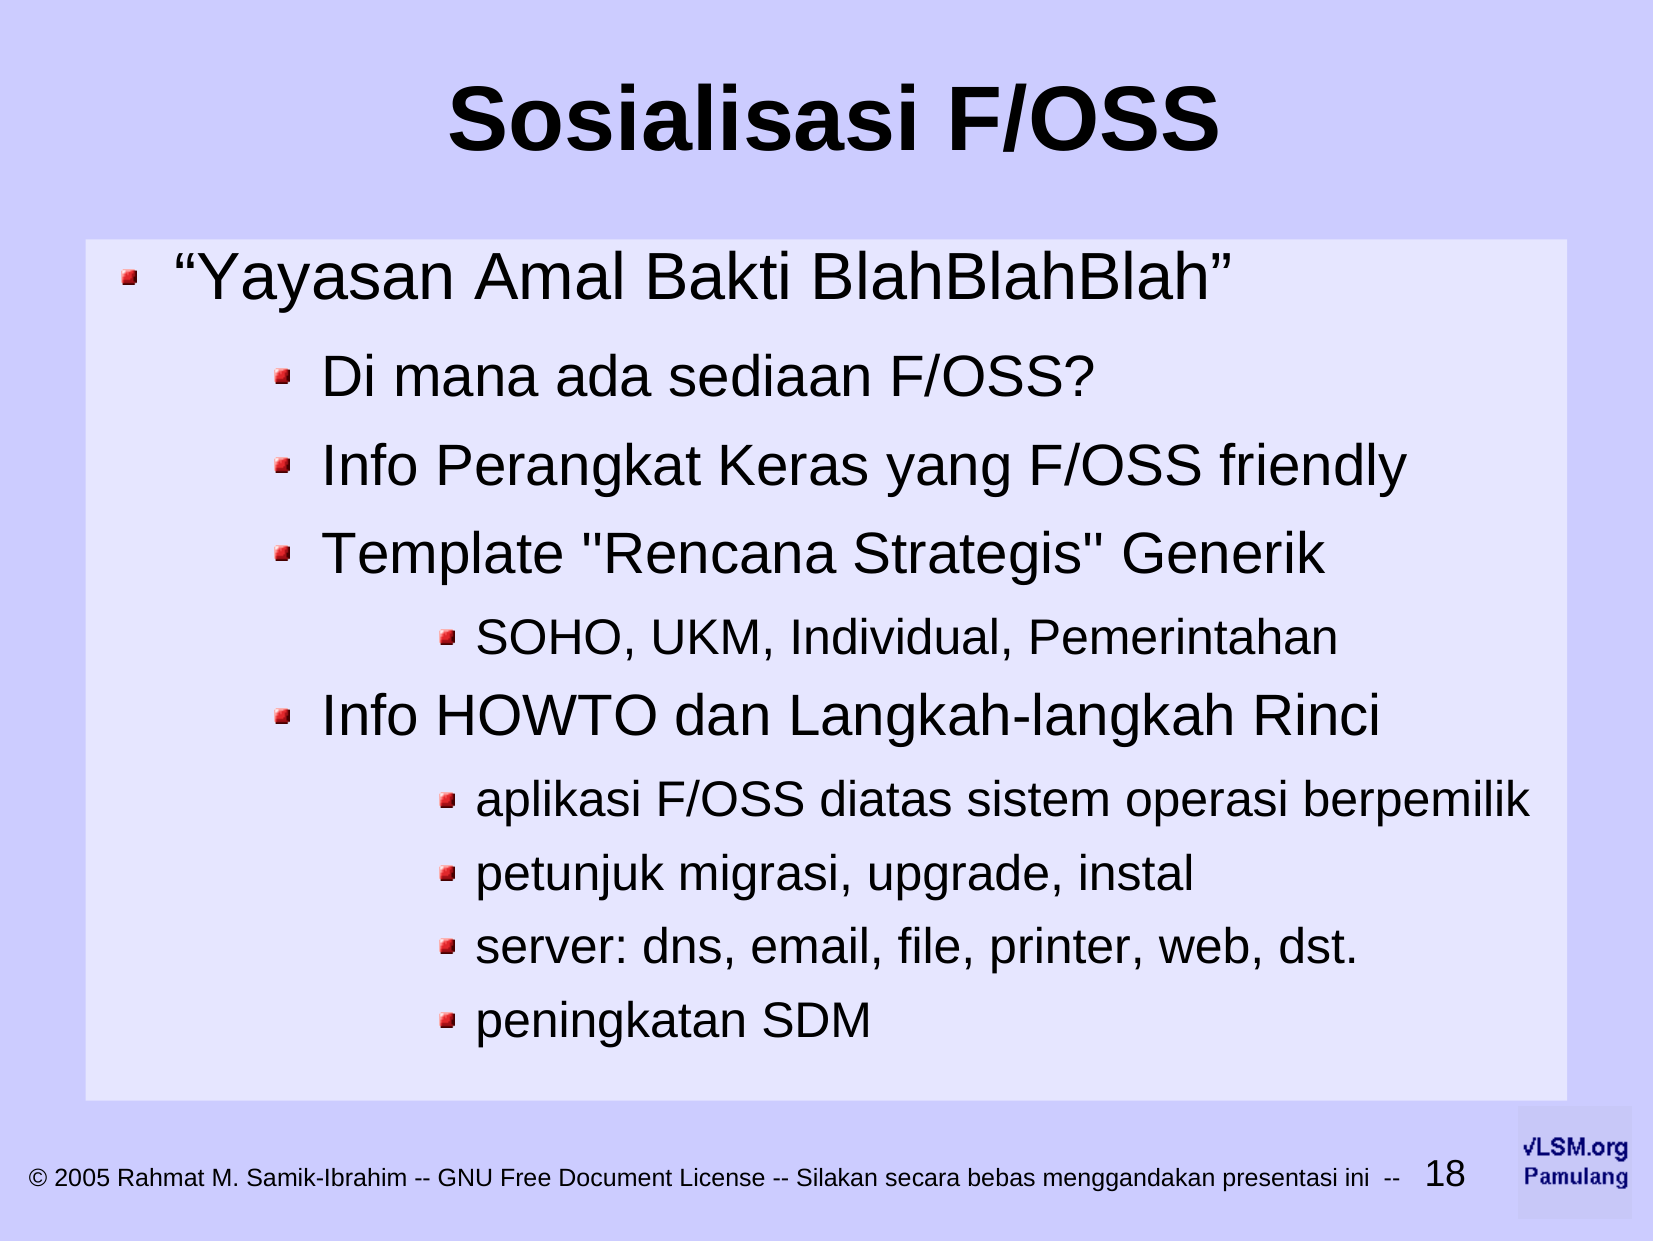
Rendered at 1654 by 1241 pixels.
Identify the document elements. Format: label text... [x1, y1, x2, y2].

picture [1518, 1106, 1632, 1219]
title Sosialisasi F/OSS [43, 63, 1628, 174]
list “Yayasan Amal Bakti BlahBlahBlah” Di mana ada sediaan F/OSS? Info Perangkat Keras yang F/OSS friendly Template ''Rencana Strategis'' Generik SOHO, UKM, Individual, Pemerintahan Info HOWTO dan Langkah-langkah Rinci aplikasi F/OSS diatas sistem operasi berpemilik petunjuk migrasi, upgrade, instal server: dns, email, file, printer, web, dst. peningkatan SDM [85, 239, 1568, 1101]
